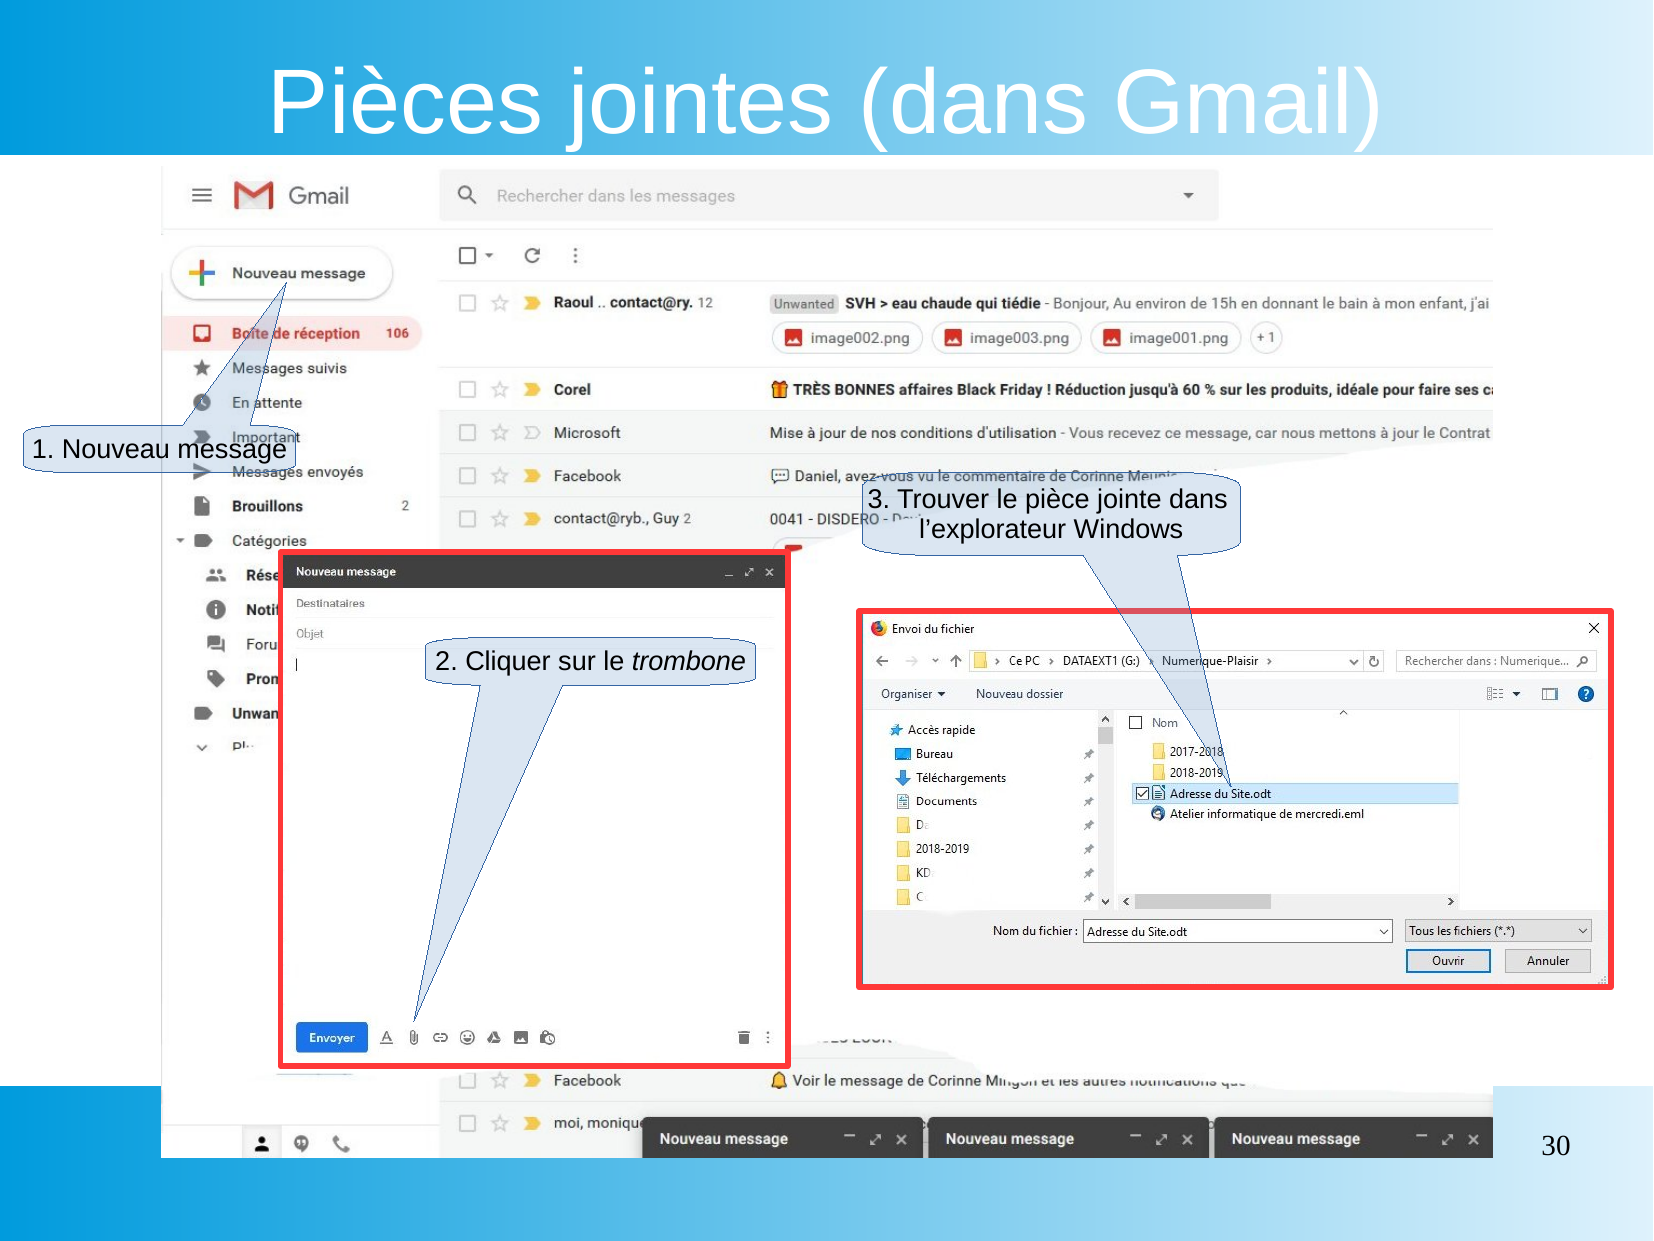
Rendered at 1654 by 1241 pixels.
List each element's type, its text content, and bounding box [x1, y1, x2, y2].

title Pièces jointes (dans Gmail) [82, 49, 1571, 155]
text_box 3. Trouver le pièce jointe dans l’explorateur Windows [862, 472, 1241, 787]
picture [862, 614, 1608, 985]
picture [161, 166, 1493, 1158]
text_box 2. Cliquer sur le trombone [413, 637, 756, 1022]
text_box 1. Nouveau message [23, 282, 296, 473]
